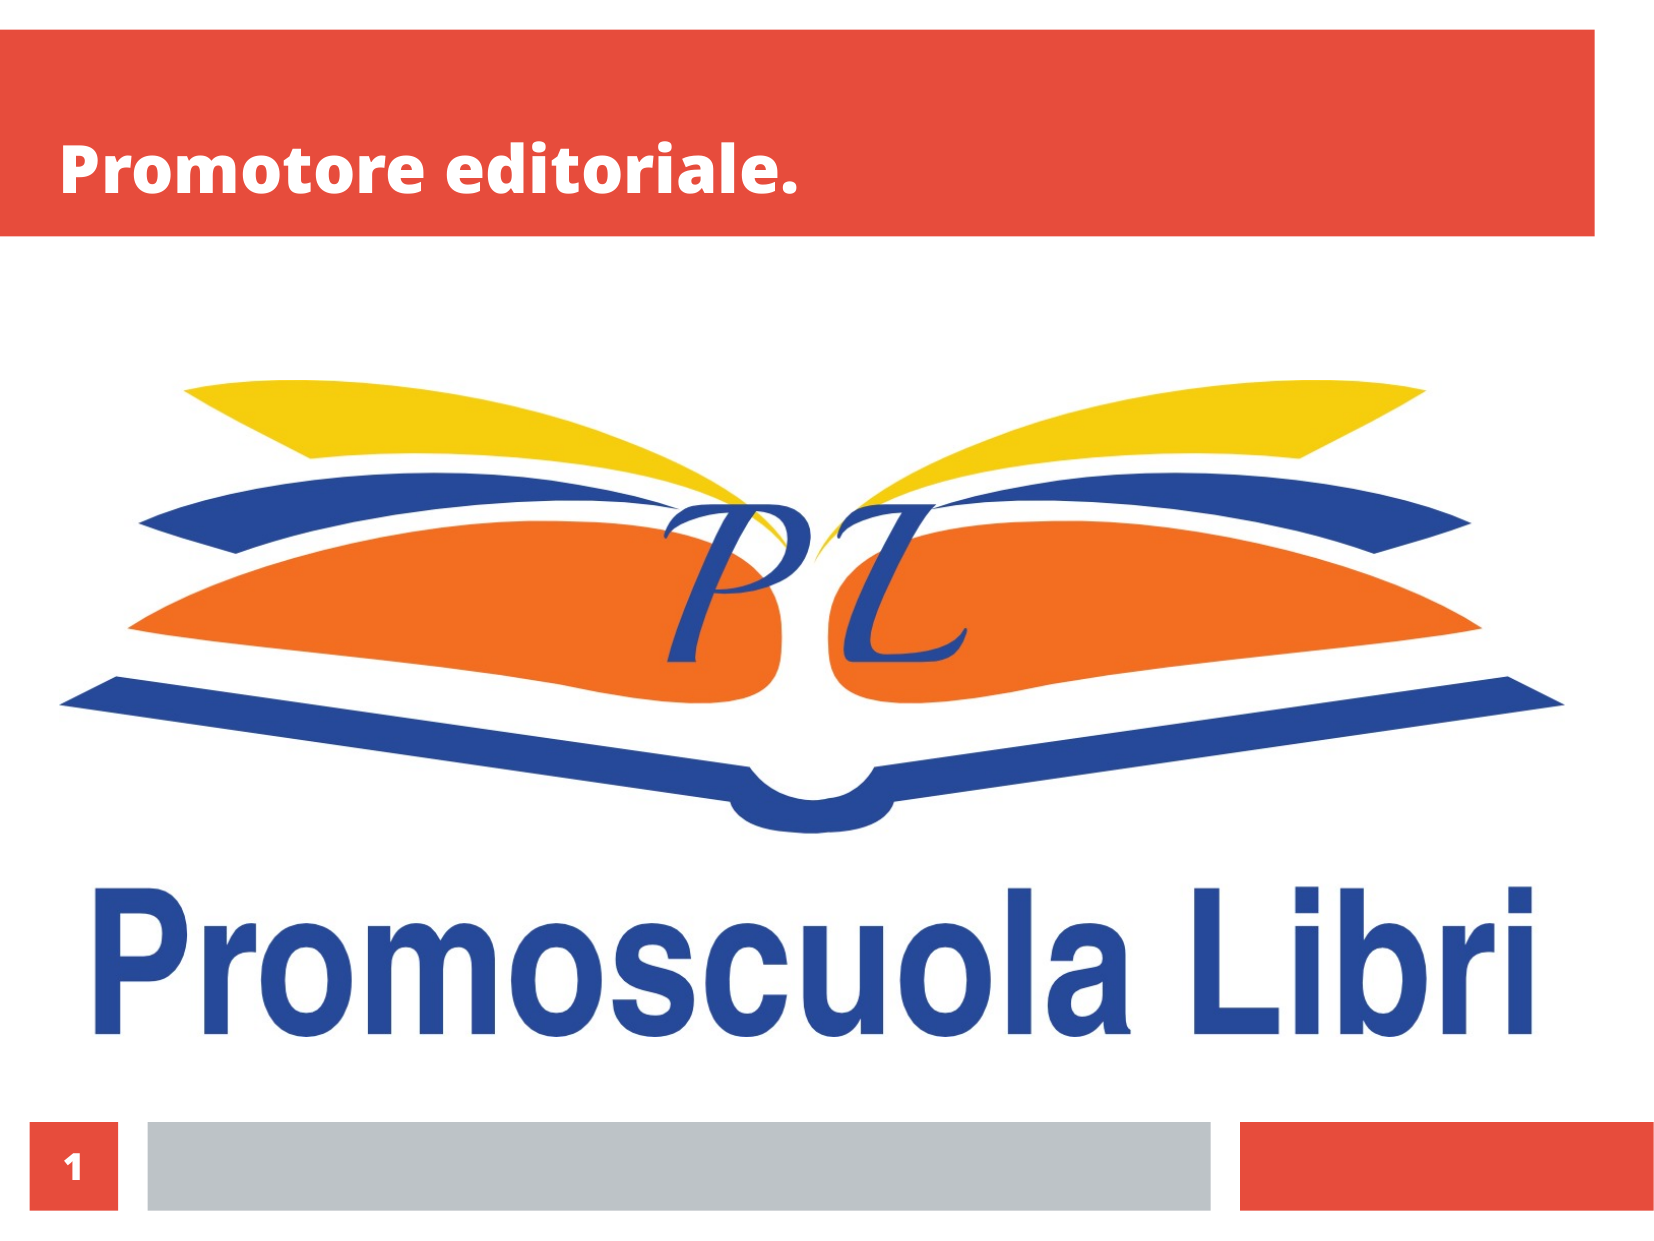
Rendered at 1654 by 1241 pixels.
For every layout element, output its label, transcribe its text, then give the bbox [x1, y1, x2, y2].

title Promotore editoriale. [59, 59, 1595, 207]
picture [59, 380, 1565, 1037]
text_box <numero> [29, 1122, 119, 1211]
